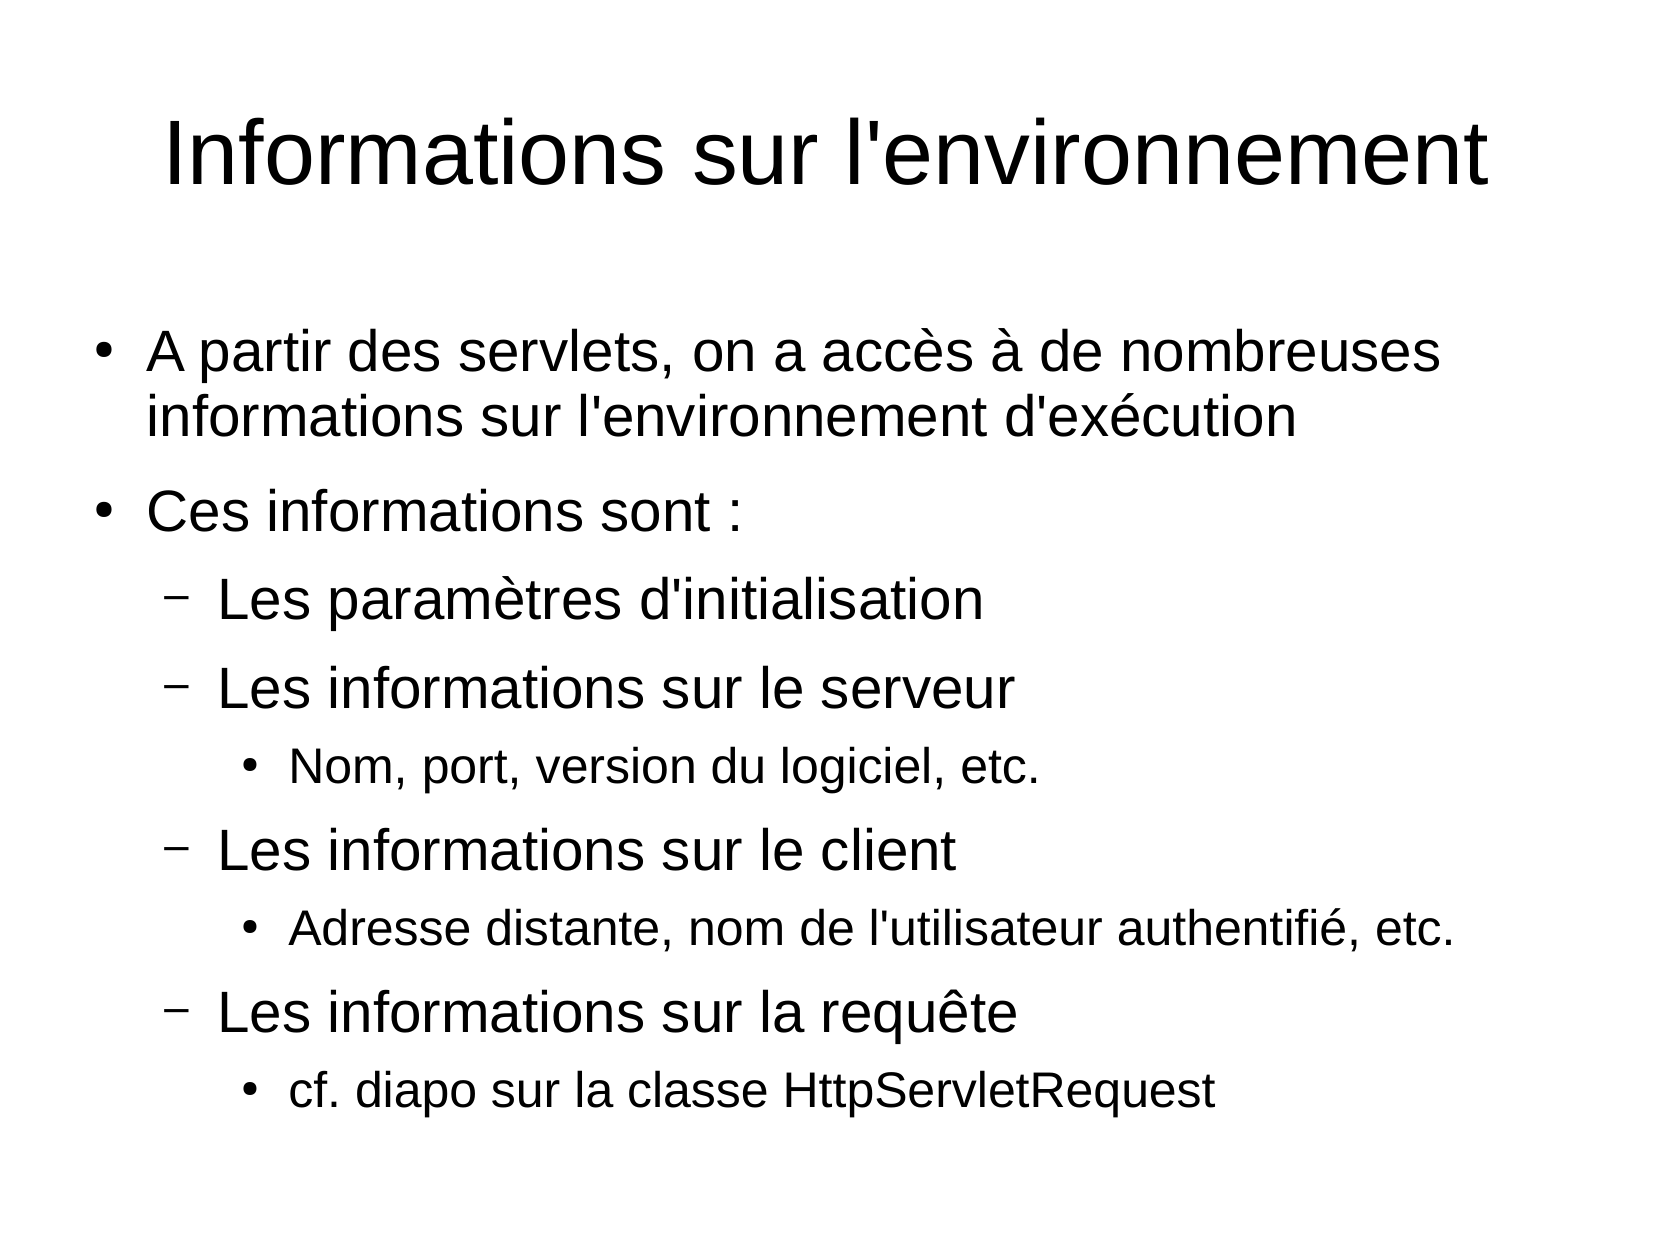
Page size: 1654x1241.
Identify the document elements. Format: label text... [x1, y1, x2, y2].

list A partir des servlets, on a accès à de nombreuses informations sur l'environnement d'exécution Ces informations sont : Les paramètres d'initialisation Les informations sur le serveur Nom, port, version du logiciel, etc. Les informations sur le client Adresse distante, nom de l'utilisateur authentifié, etc. Les informations sur la requête cf. diapo sur la classe HttpServletRequest [75, 318, 1595, 1161]
title Informations sur l'environnement [82, 49, 1571, 257]
